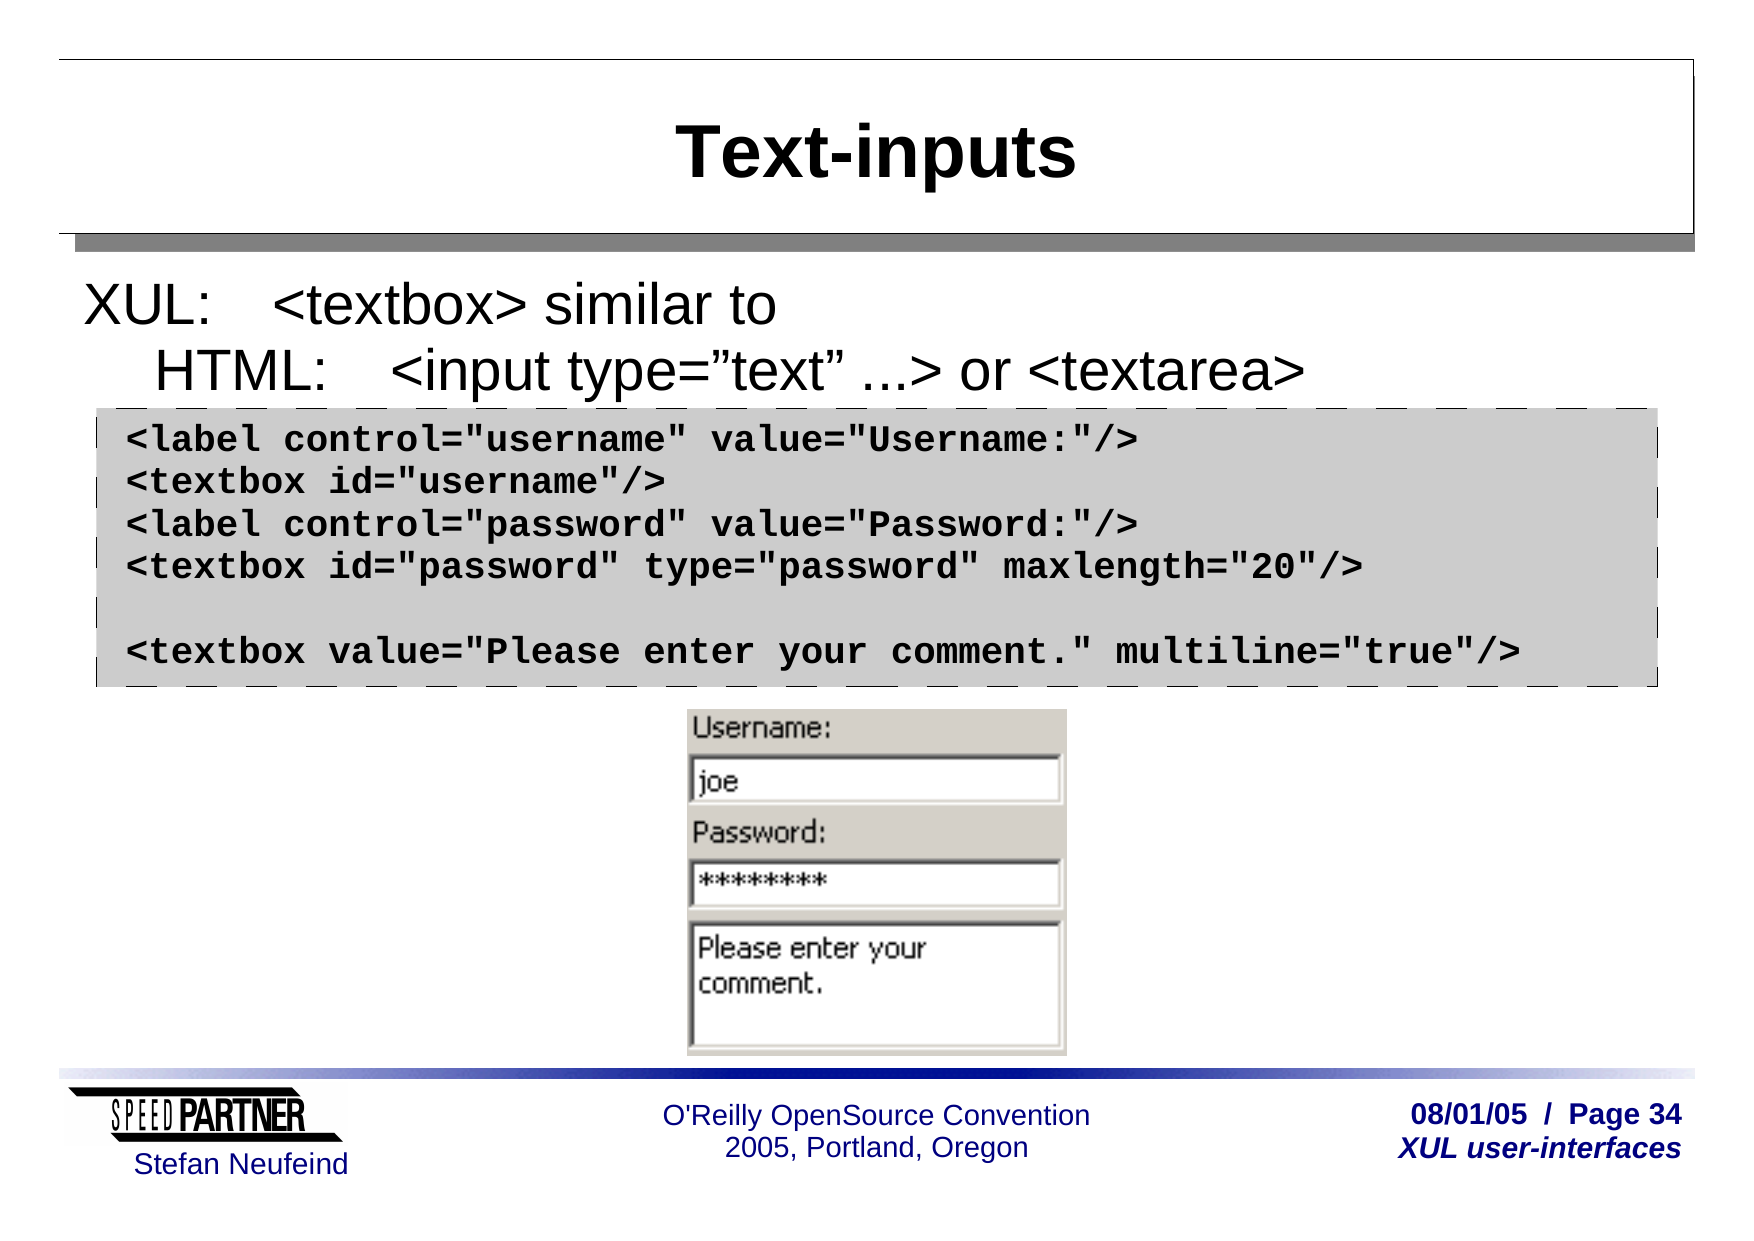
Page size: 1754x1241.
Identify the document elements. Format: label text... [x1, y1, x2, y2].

picture [64, 1082, 348, 1146]
title Text-inputs [59, 59, 1695, 244]
text_box <label control="username" value="Username:"/> <textbox id="username"/> <label control="password" value="Password:"/> <textbox id="password" type="password" maxlength="20"/> <textbox value="Please enter your comment." multiline="true"/> [96, 408, 1658, 687]
picture [687, 709, 1067, 1056]
list XUL: <textbox> similar to HTML: <input type=”text” ...> or <textarea> [71, 272, 1695, 402]
picture [59, 1068, 1695, 1079]
